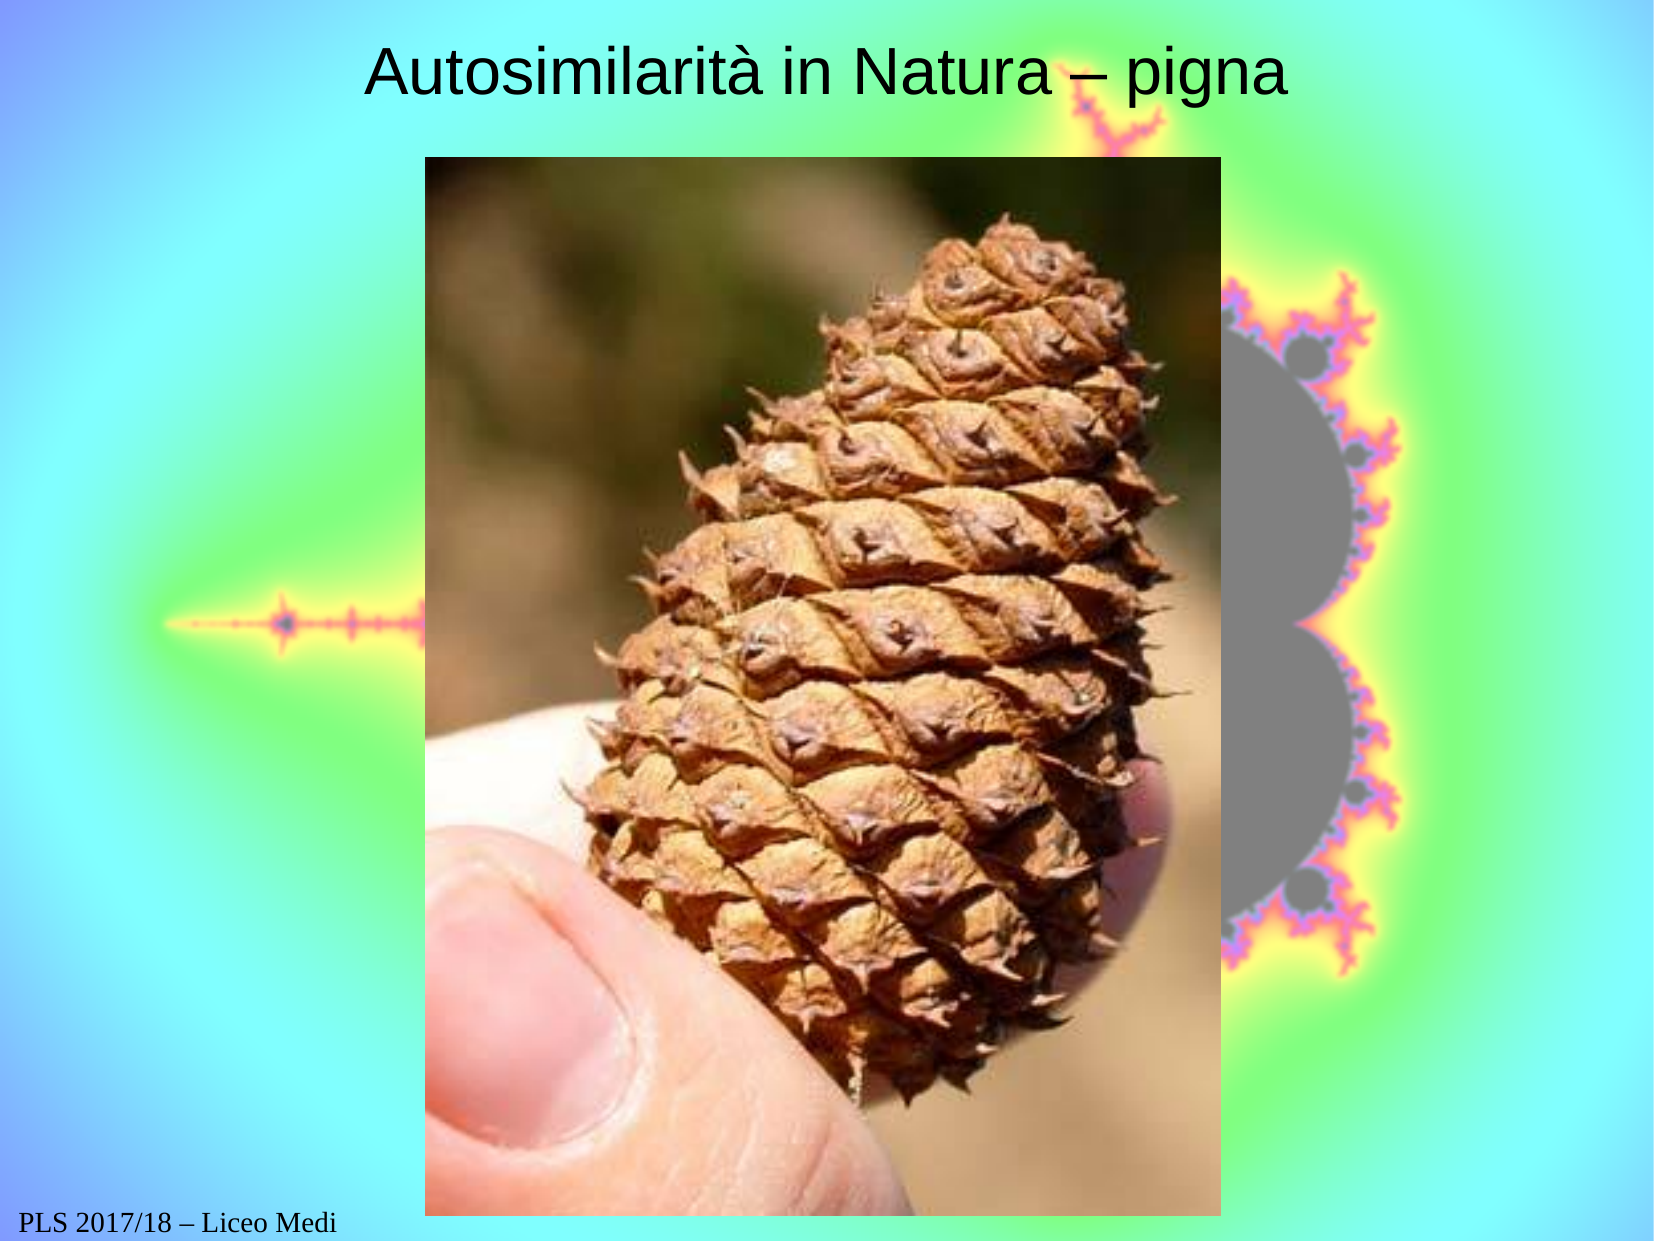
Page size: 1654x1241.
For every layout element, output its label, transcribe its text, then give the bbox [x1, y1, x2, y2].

picture [0, 0, 1654, 1241]
title Autosimilarità in Natura – pigna [82, 13, 1571, 130]
